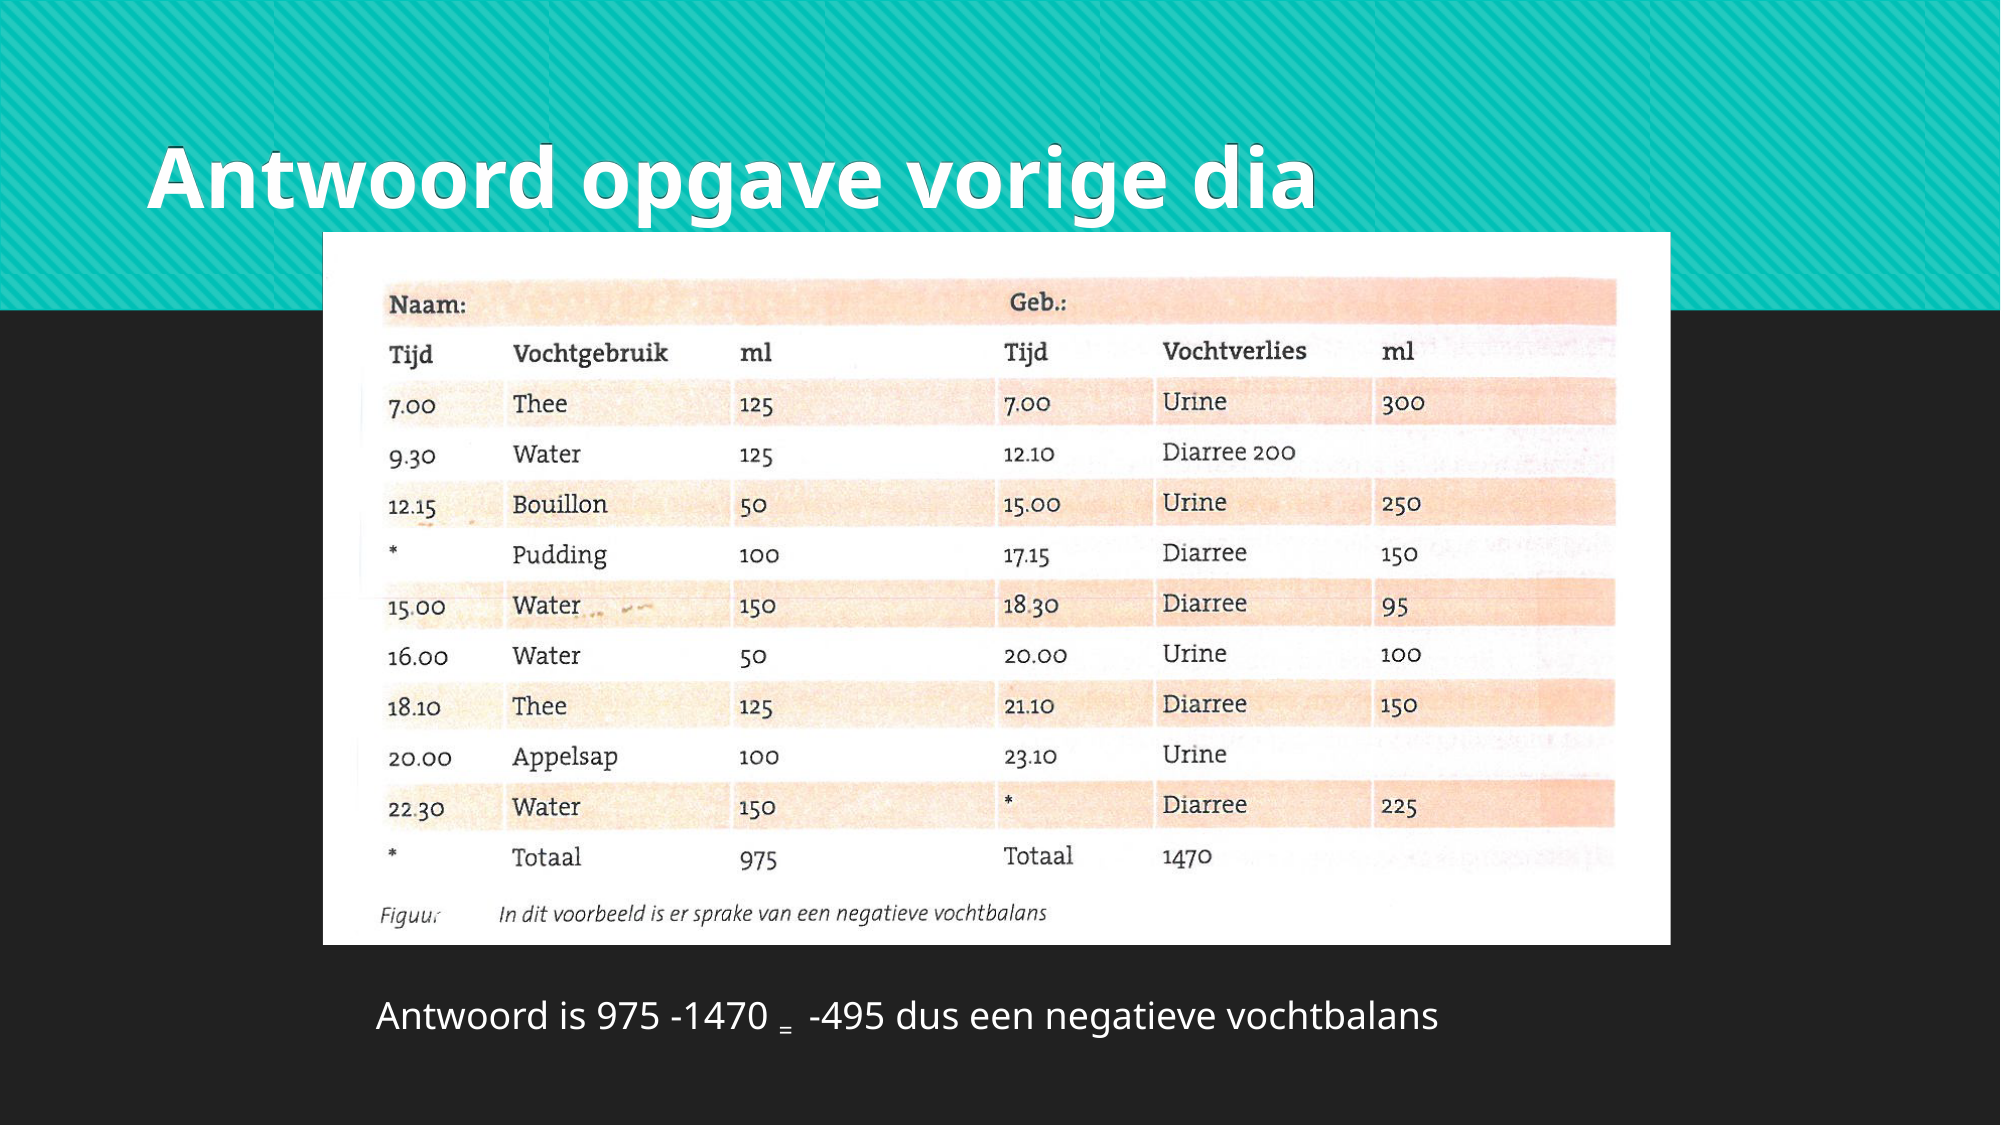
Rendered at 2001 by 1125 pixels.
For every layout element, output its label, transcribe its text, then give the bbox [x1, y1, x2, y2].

picture [322, 232, 1671, 945]
text_box Antwoord is 975 -1470 = -495 dus een negatieve vochtbalans [360, 984, 1633, 1091]
title Antwoord opgave vorige dia [132, 73, 1868, 233]
